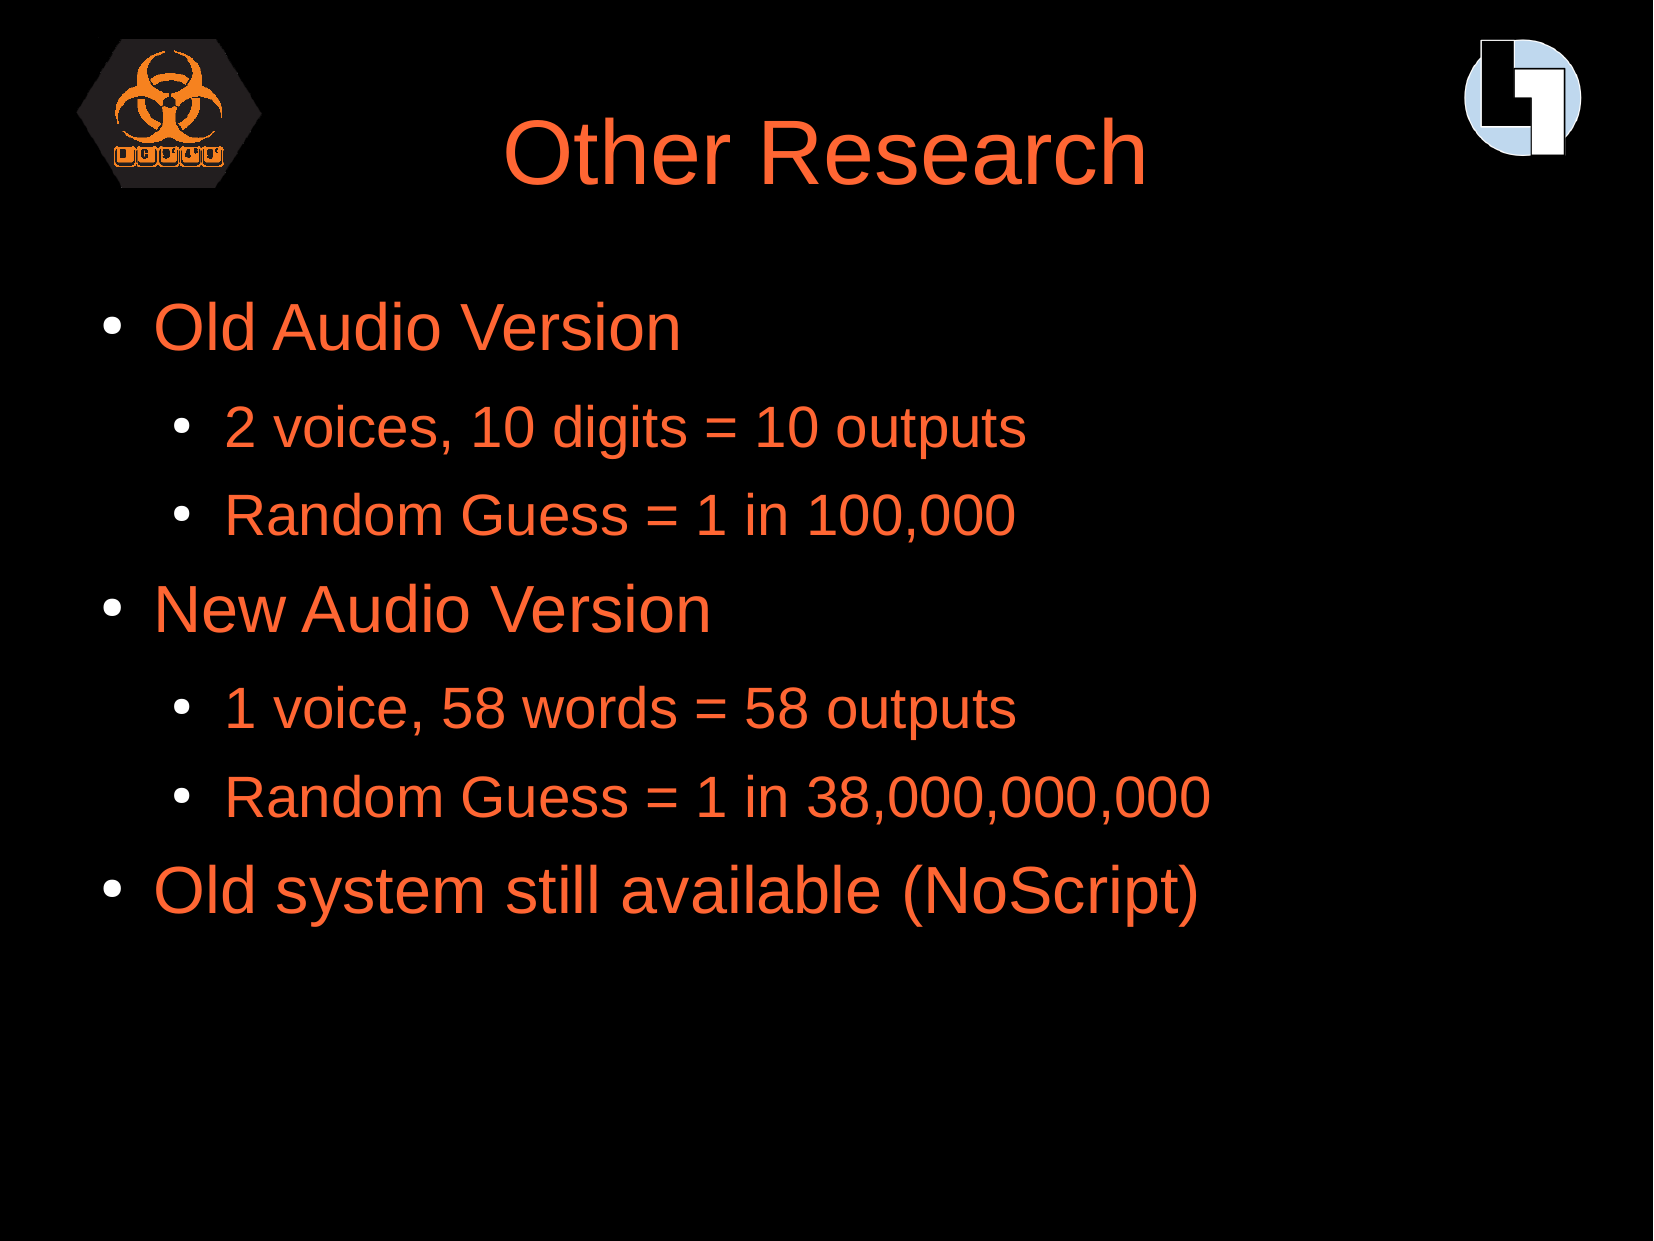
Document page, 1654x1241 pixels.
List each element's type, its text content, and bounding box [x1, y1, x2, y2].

picture [1462, 37, 1583, 158]
title Other Research [82, 49, 1571, 257]
list Old Audio Version 2 voices, 10 digits = 10 outputs Random Guess = 1 in 100,000 New Audio Version 1 voice, 58 words = 58 outputs Random Guess = 1 in 38,000,000,000 Old system still available (NoScript) [82, 290, 1571, 1109]
picture [75, 37, 263, 188]
